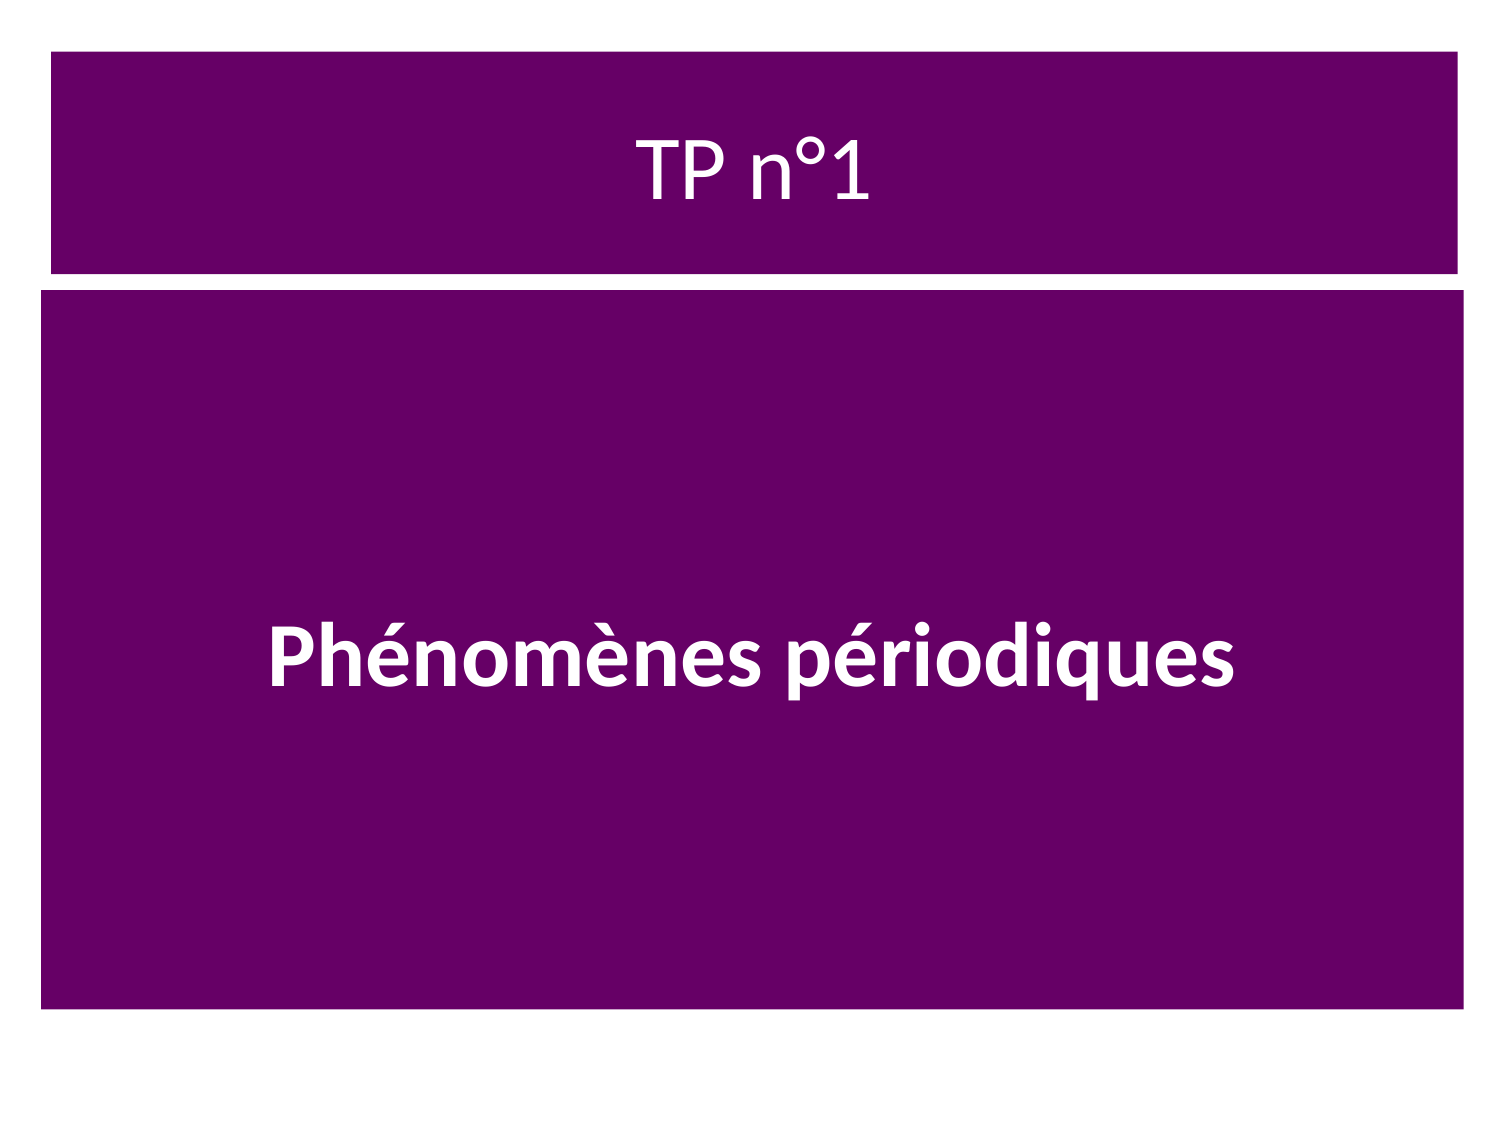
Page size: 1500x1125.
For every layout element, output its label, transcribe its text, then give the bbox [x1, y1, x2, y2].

subtitle Phénomènes périodiques [41, 290, 1464, 1010]
title TP n°1 [51, 51, 1458, 275]
